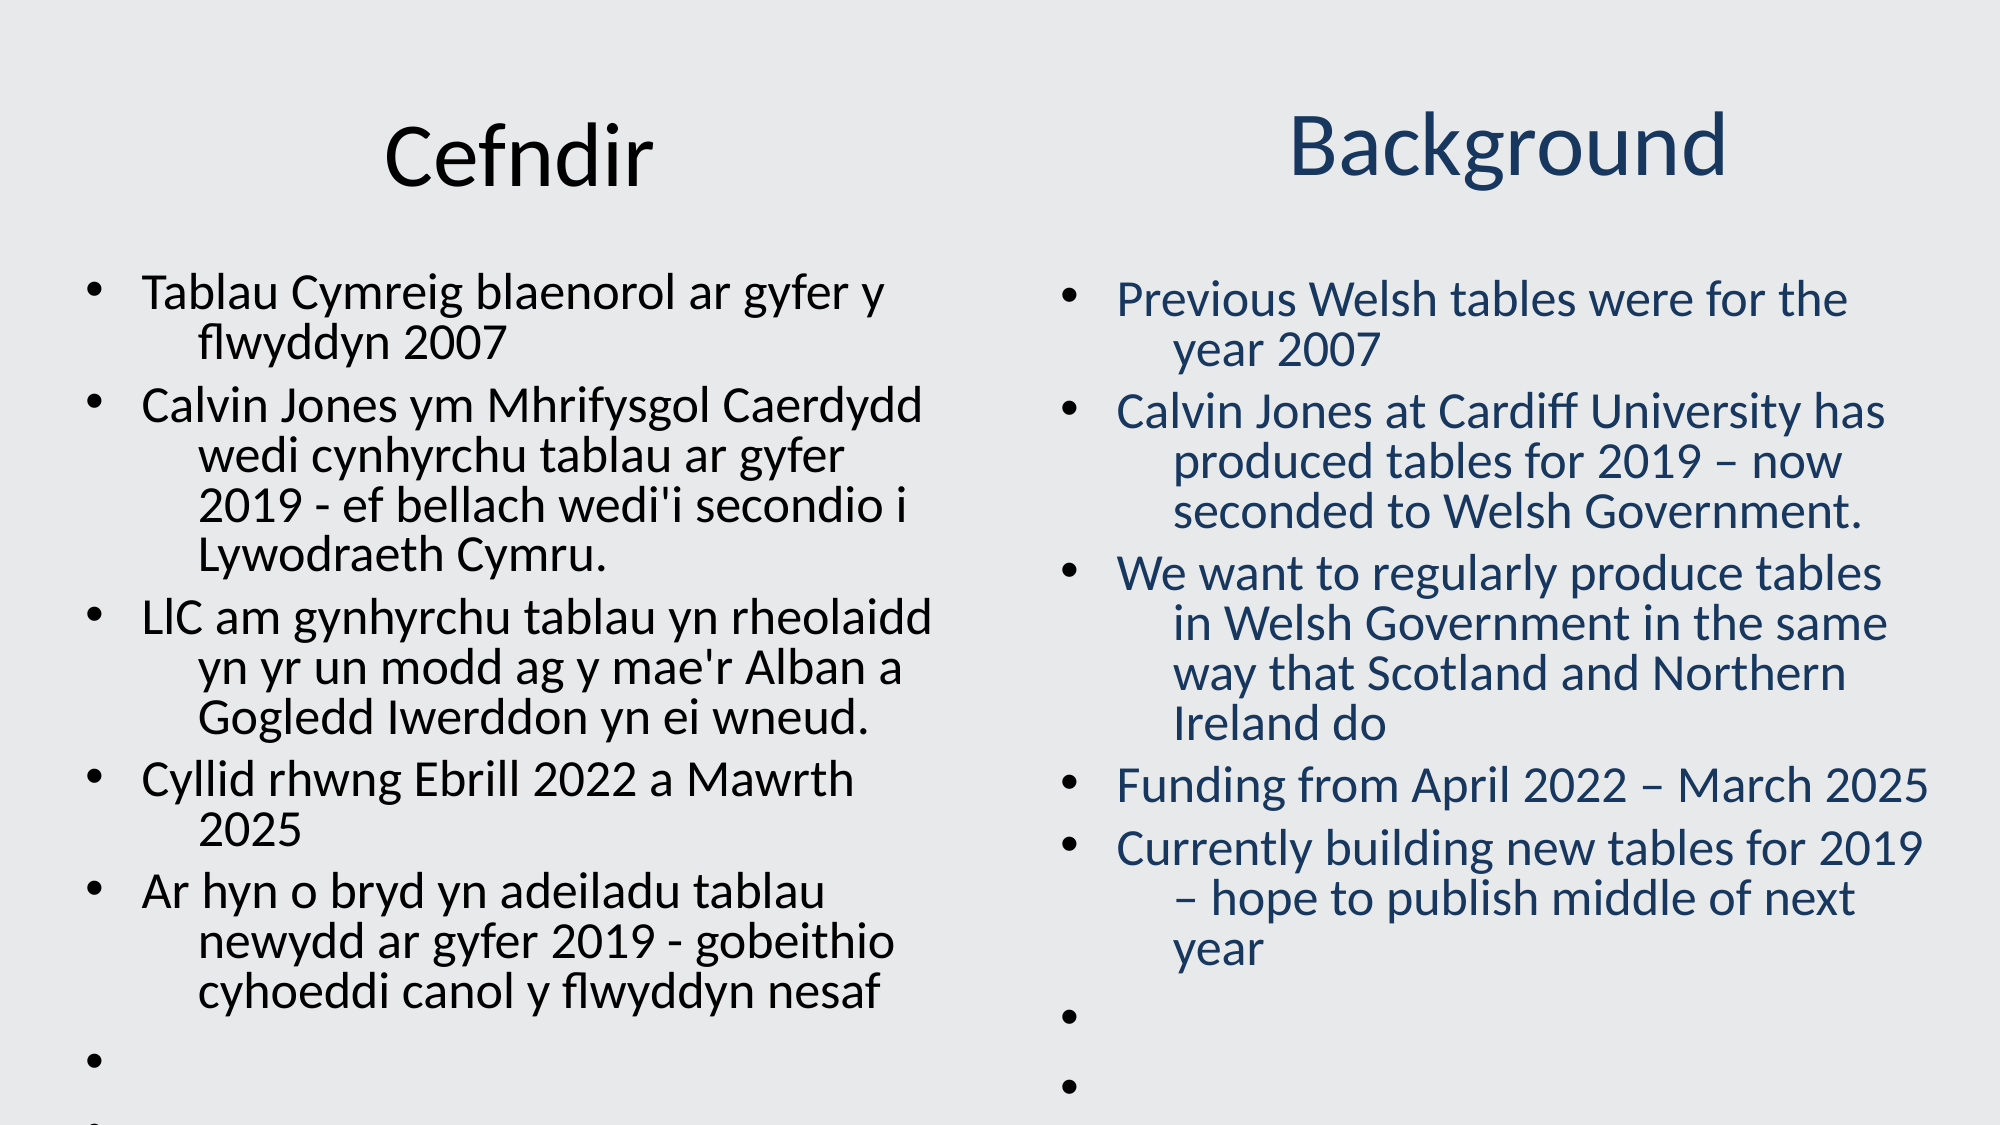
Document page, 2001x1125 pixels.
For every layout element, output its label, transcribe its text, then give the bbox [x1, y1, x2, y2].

text_box Cefndir [129, 56, 911, 244]
title Background [1118, 45, 1900, 233]
text_box Previous Welsh tables were for the year 2007 Calvin Jones at Cardiff University has produced tables for 2019 – now seconded to Welsh Government. We want to regularly produce tables in Welsh Government in the same way that Scotland and Northern Ireland do Funding from April 2022 – March 2025 Currently building new tables for 2019 – hope to publish middle of next year [1045, 268, 1946, 1012]
list Tablau Cymreig blaenorol ar gyfer y flwyddyn 2007 Calvin Jones ym Mhrifysgol Caerdydd wedi cynhyrchu tablau ar gyfer 2019 - ef bellach wedi'i secondio i Lywodraeth Cymru. LlC am gynhyrchu tablau yn rheolaidd yn yr un modd ag y mae'r Alban a Gogledd Iwerddon yn ei wneud. Cyllid rhwng Ebrill 2022 a Mawrth 2025 Ar hyn o bryd yn adeiladu tablau newydd ar gyfer 2019 - gobeithio cyhoeddi canol y flwyddyn nesaf [70, 262, 971, 1083]
